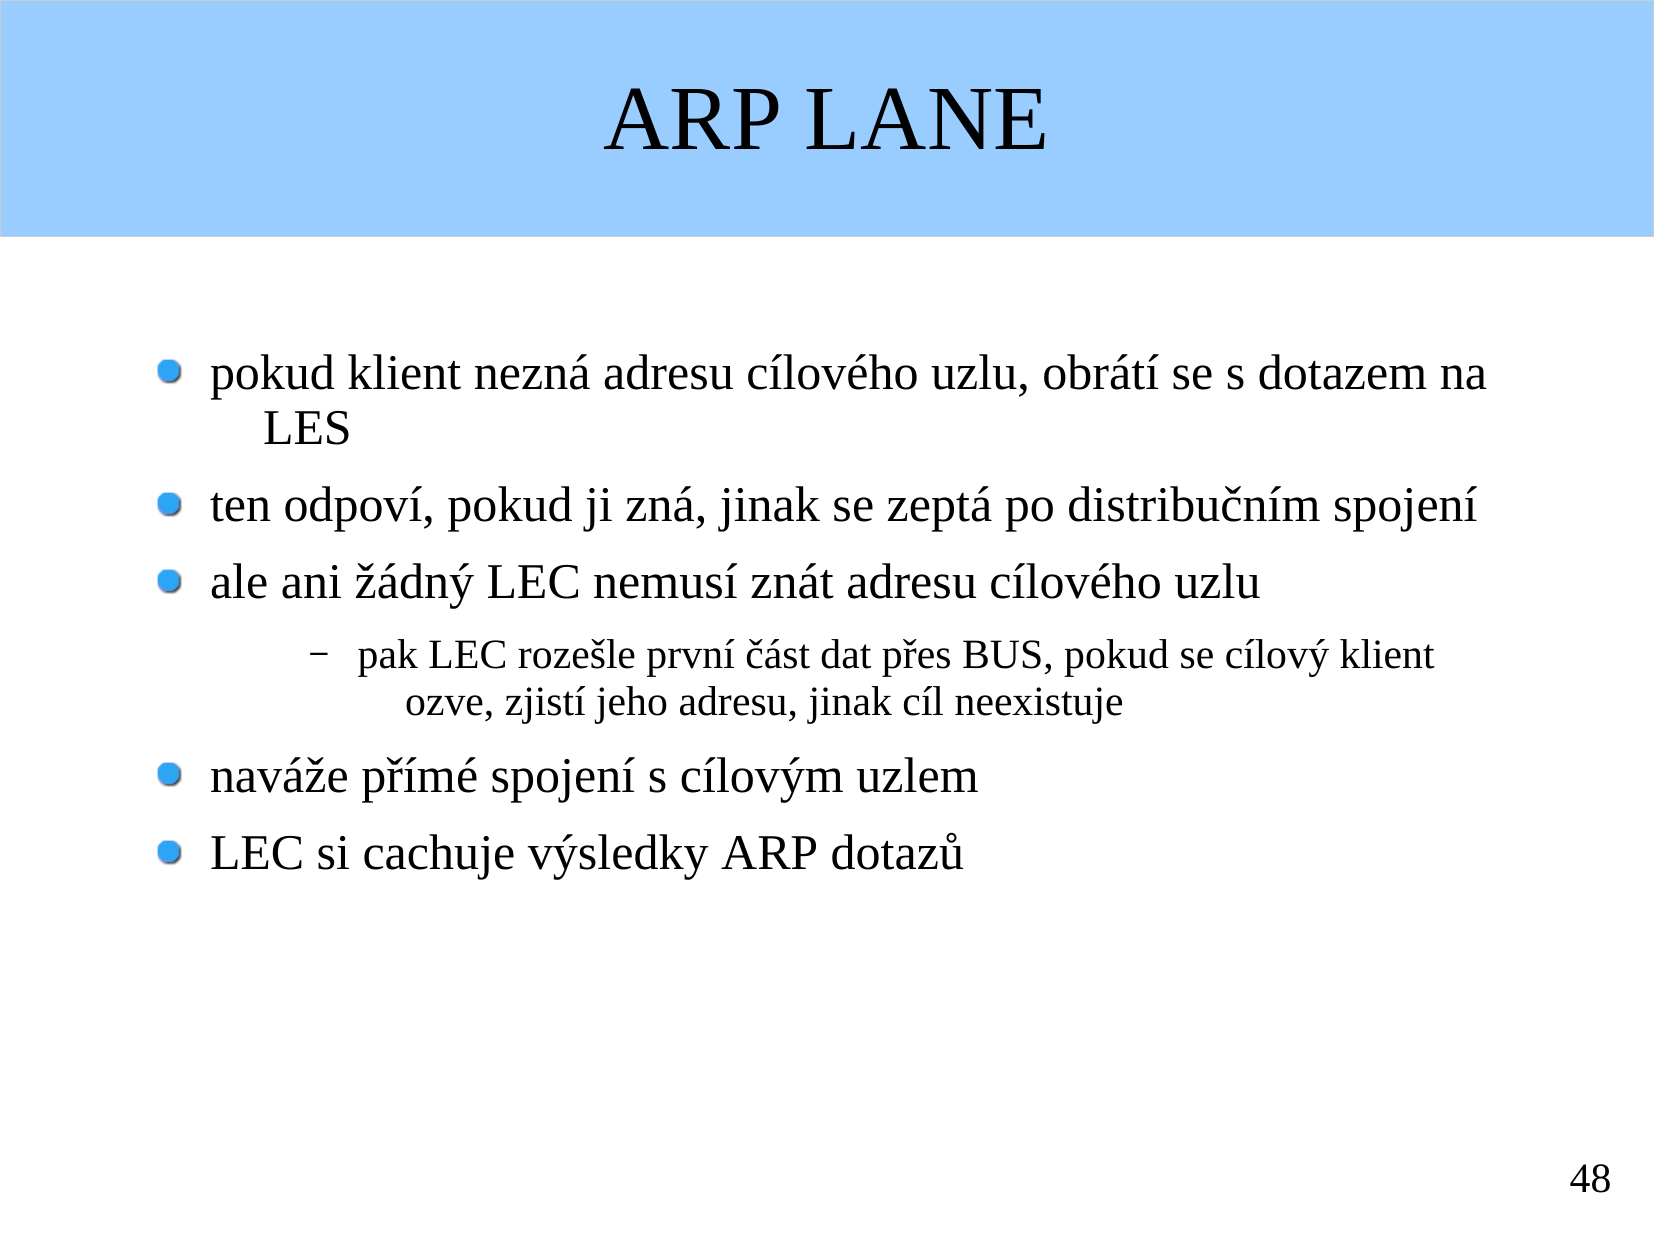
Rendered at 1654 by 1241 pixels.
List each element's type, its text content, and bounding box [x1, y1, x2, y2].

title ARP LANE [0, 0, 1654, 237]
list pokud klient nezná adresu cílového uzlu, obrátí se s dotazem na LES ten odpoví, pokud ji zná, jinak se zeptá po distribučním spojení ale ani žádný LEC nemusí znát adresu cílového uzlu pak LEC rozešle první část dat přes BUS, pokud se cílový klient ozve, zjistí jeho adresu, jinak cíl neexistuje naváže přímé spojení s cílovým uzlem LEC si cachuje výsledky ARP dotazů [121, 344, 1534, 1152]
